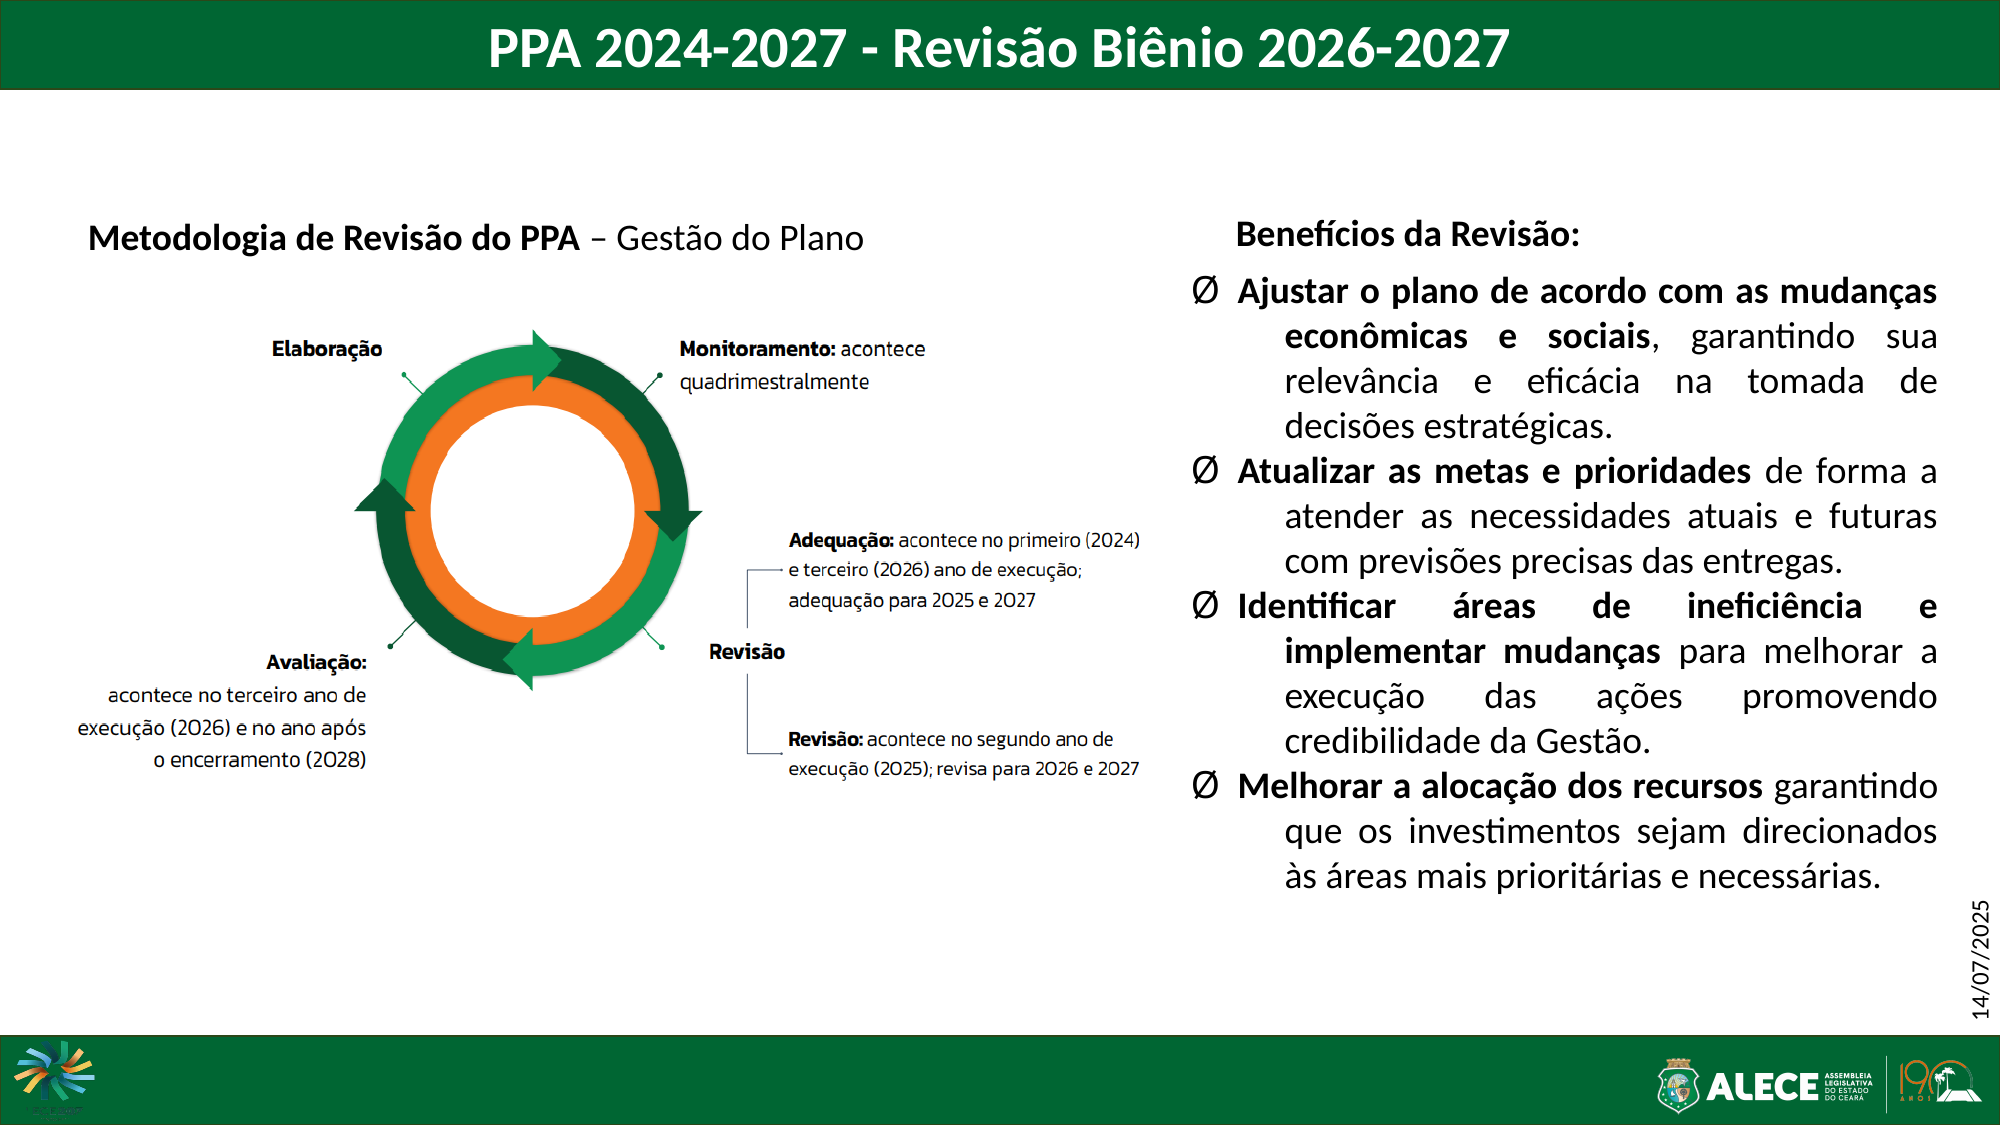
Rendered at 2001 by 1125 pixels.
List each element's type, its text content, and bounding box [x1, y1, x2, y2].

text_box Ajustar o plano de acordo com as mudanças econômicas e sociais, garantindo sua relevância e eficácia na tomada de decisões estratégicas. Atualizar as metas e prioridades de forma a atender as necessidades atuais e futuras com previsões precisas das entregas. Identificar áreas de ineficiência e implementar mudanças para melhorar a execução das ações promovendo credibilidade da Gestão. Melhorar a alocação dos recursos garantindo que os investimentos sejam direcionados às áreas mais prioritárias e necessárias. [1175, 258, 1954, 911]
text_box 14/07/2025 [1956, 883, 2000, 1037]
text_box Benefícios da Revisão: [1220, 201, 1678, 258]
picture [72, 292, 1154, 833]
picture [1625, 982, 2000, 1125]
text_box PPA 2024-2027 - Revisão Biênio 2026-2027 [0, 0, 2000, 89]
text_box [0, 1036, 1625, 1125]
text_box Metodologia de Revisão do PPA – Gestão do Plano [72, 205, 1078, 266]
